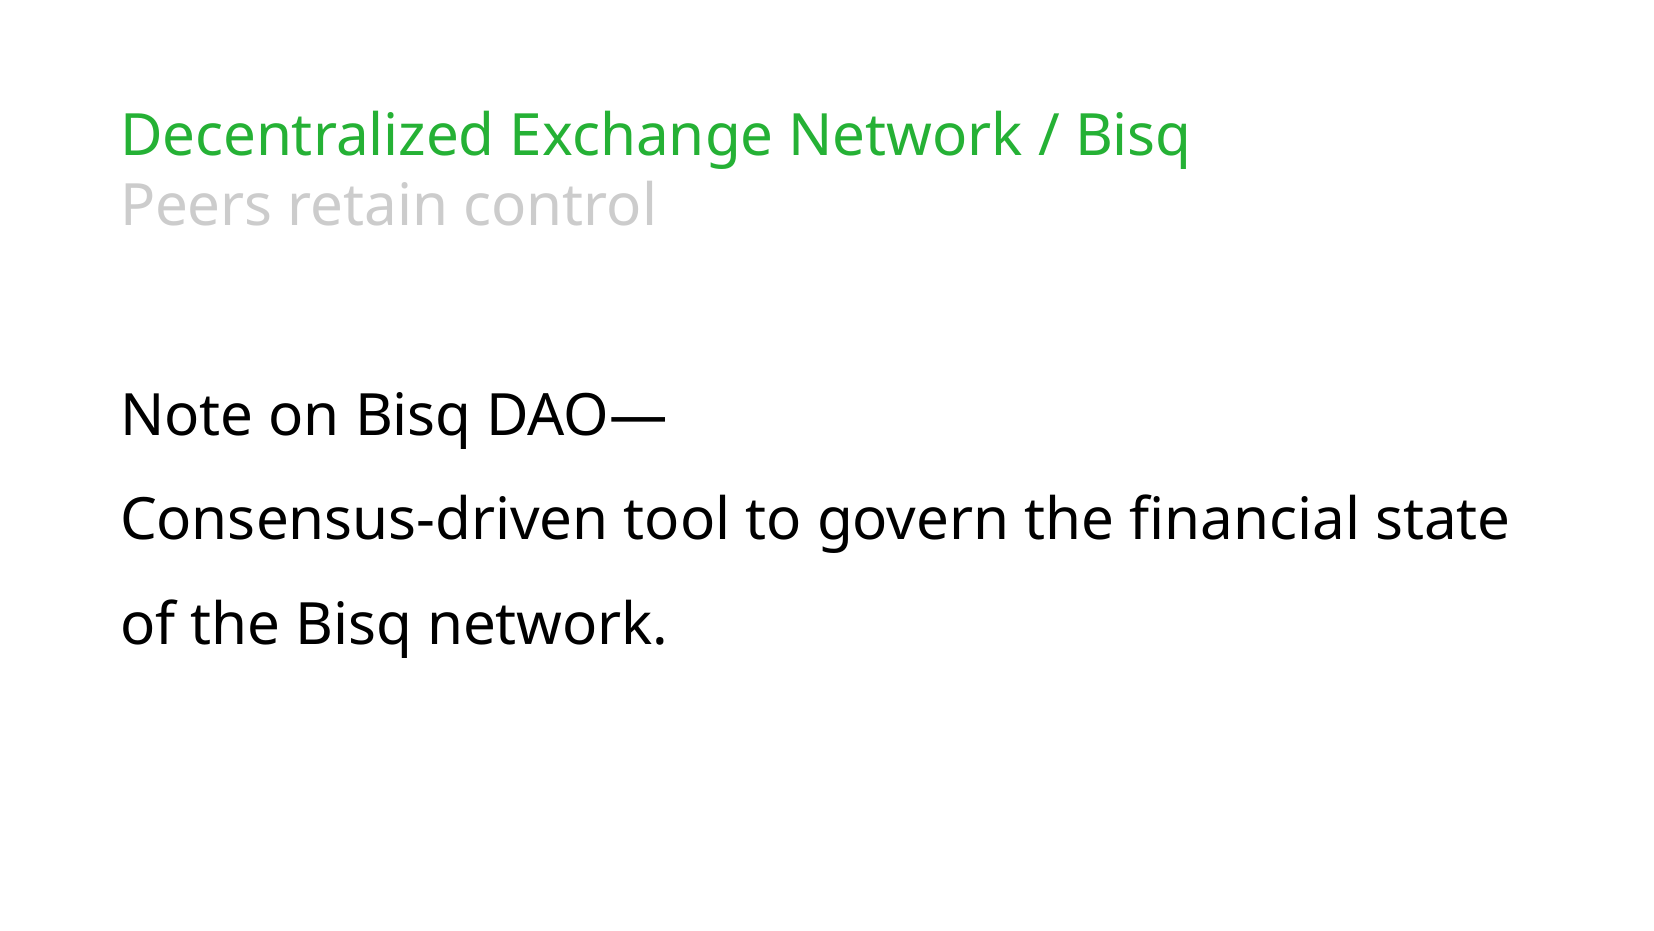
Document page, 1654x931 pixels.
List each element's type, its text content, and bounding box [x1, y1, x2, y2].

text_box Decentralized Exchange Network / Bisq Peers retain control Note on Bisq DAO— Consensus-driven tool to govern the financial state of the Bisq network. [105, 81, 1531, 864]
